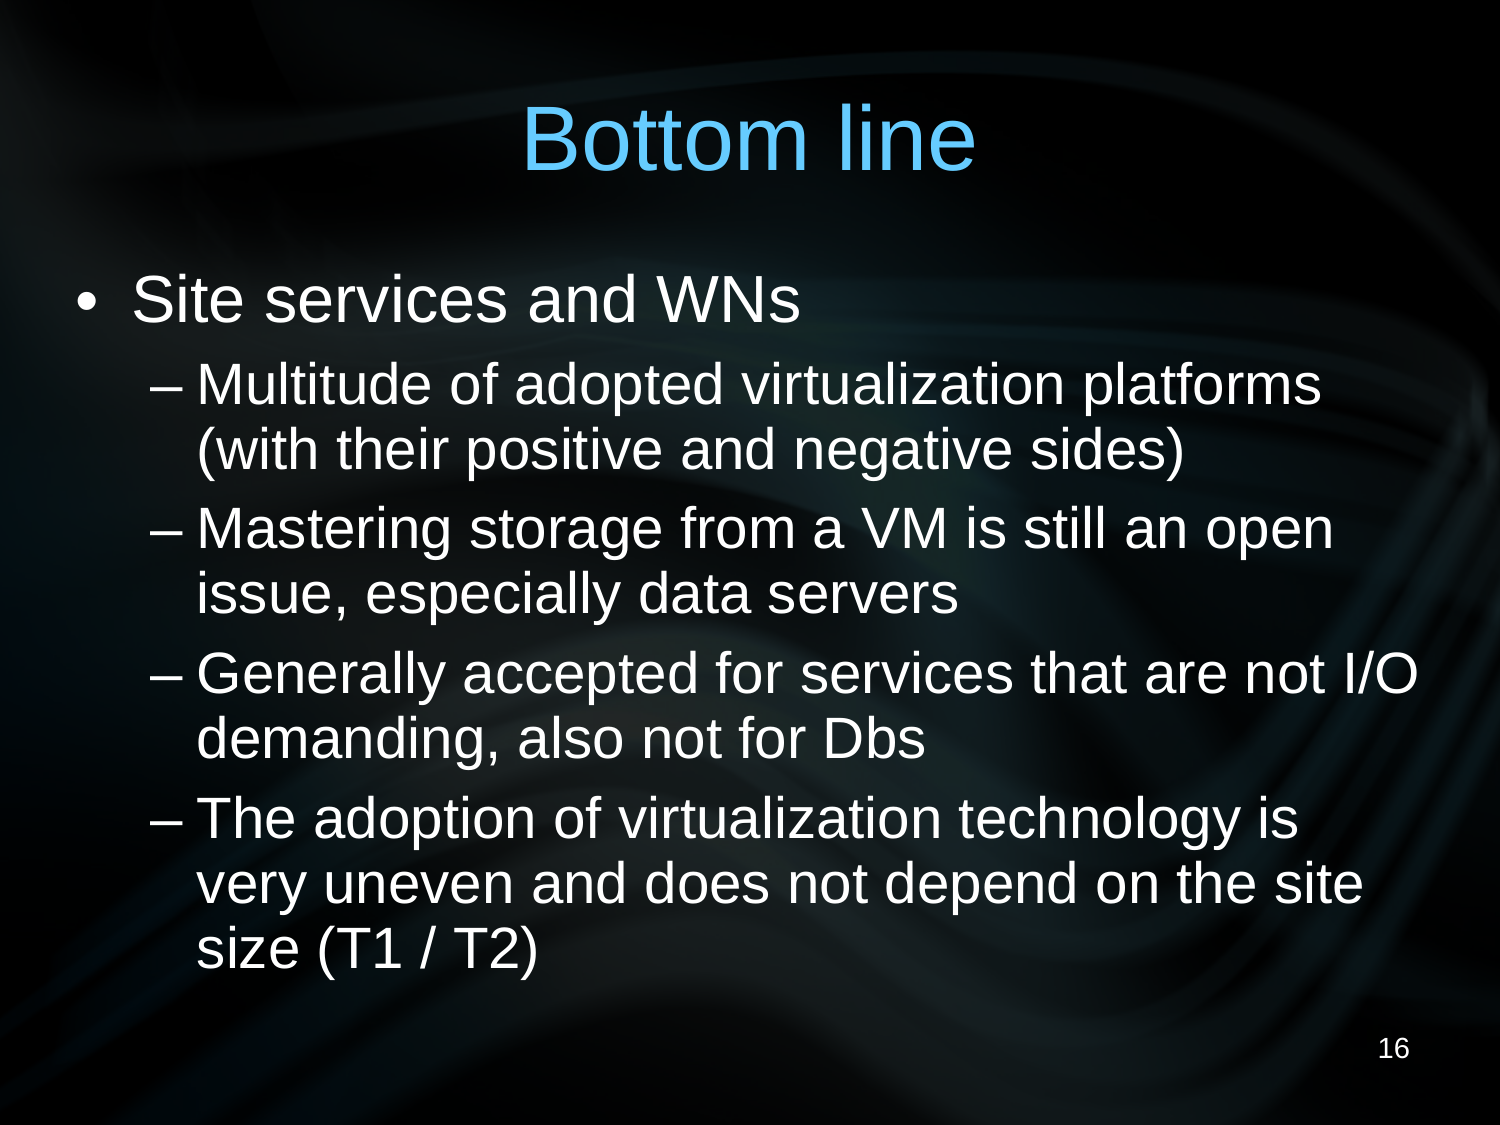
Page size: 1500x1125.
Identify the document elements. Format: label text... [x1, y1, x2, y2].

list Site services and WNs Multitude of adopted virtualization platforms (with their positive and negative sides) Mastering storage from a VM is still an open issue, especially data servers Generally accepted for services that are not I/O demanding, also not for Dbs The adoption of virtualization technology is very uneven and does not depend on the site size (T1 / T2) [75, 262, 1426, 991]
title Bottom line [75, 52, 1426, 226]
